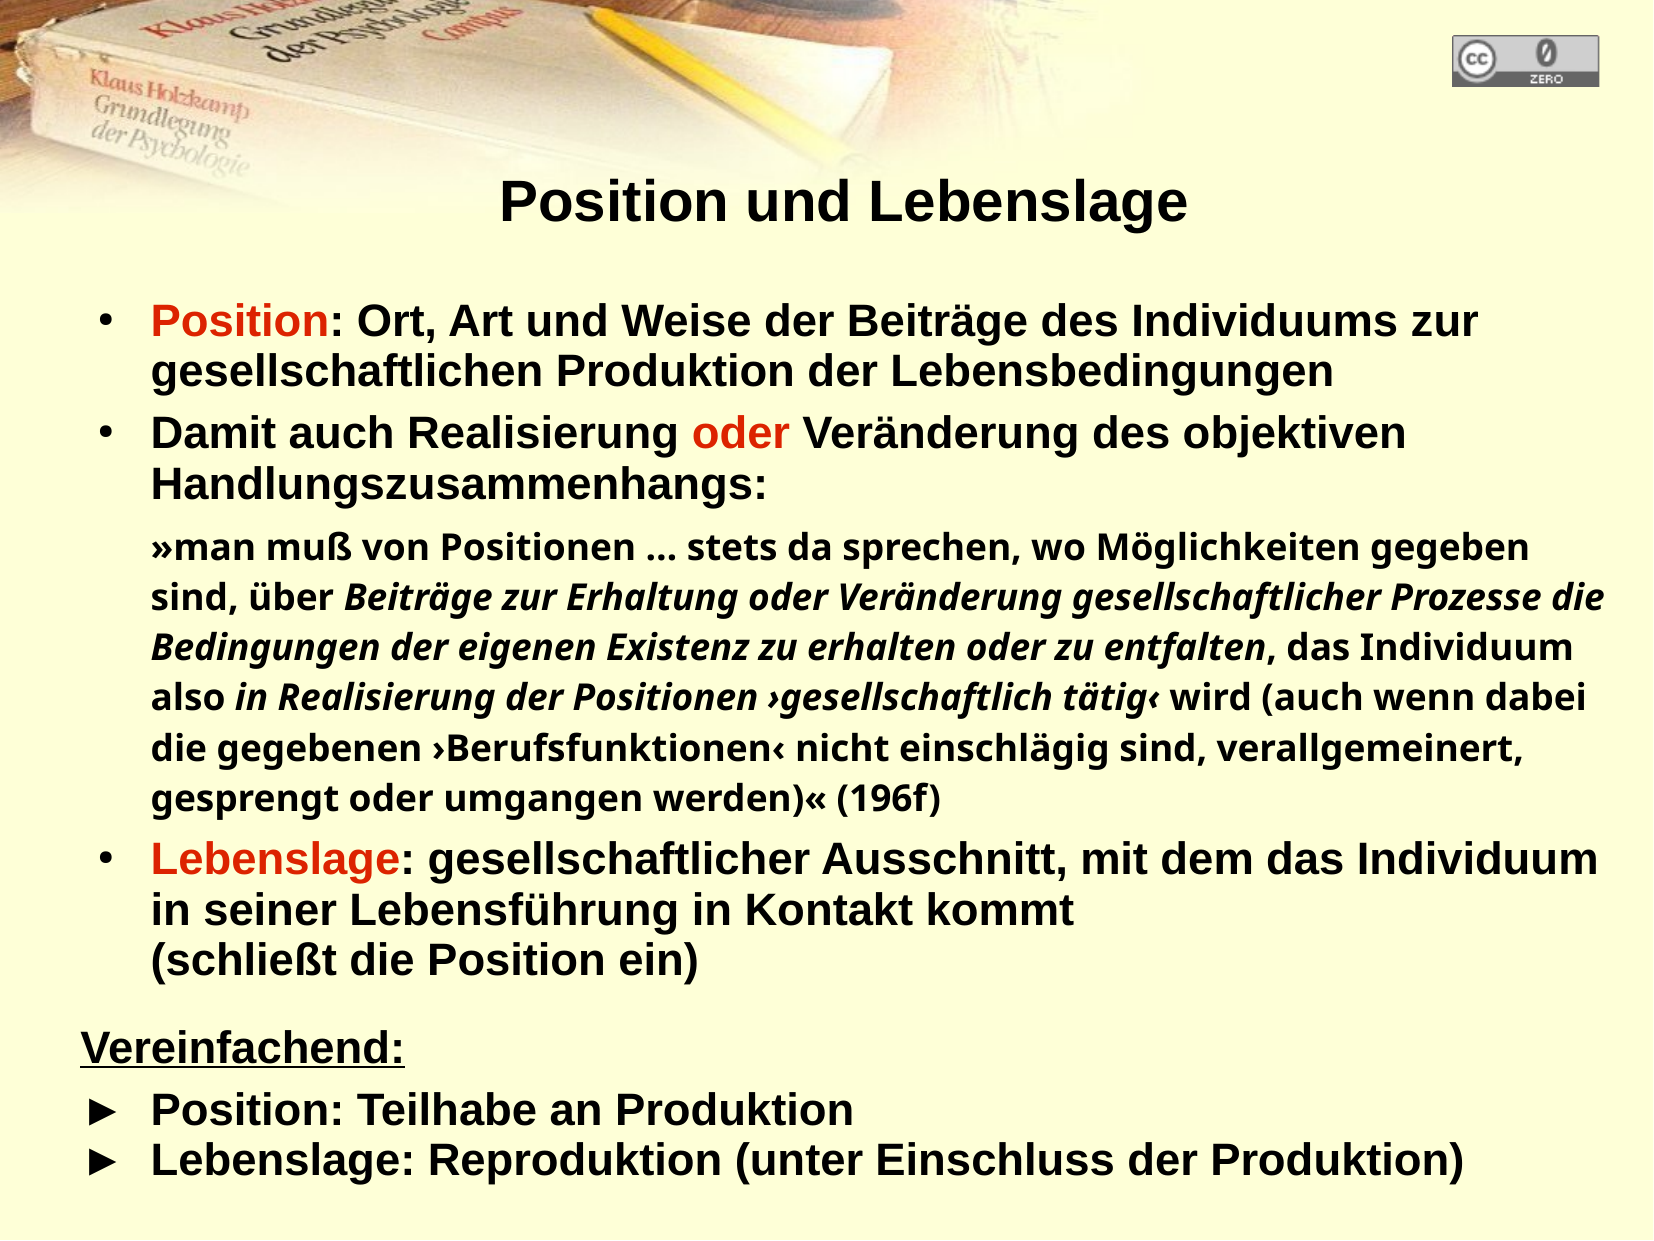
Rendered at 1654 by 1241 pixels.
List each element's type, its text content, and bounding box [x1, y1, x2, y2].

list Position: Ort, Art und Weise der Beiträge des Individuums zur gesellschaftlichen Produktion der Lebensbedingungen Damit auch Realisierung oder Veränderung des objektiven Handlungszusammenhangs: »man muß von Positionen … stets da sprechen, wo Möglichkeiten gegeben sind, über Beiträge zur Erhaltung oder Veränderung gesellschaftlicher Prozesse die Bedingungen der eigenen Existenz zu erhalten oder zu entfalten, das Individuum also in Realisierung der Positionen ›gesellschaftlich tätig‹ wird (auch wenn dabei die gegebenen ›Berufsfunktionen‹ nicht einschlägig sind, verallgemeinert, gesprengt oder umgangen werden)« (196f) Lebenslage: gesellschaftlicher Ausschnitt, mit dem das Individuum in seiner Lebensführung in Kontakt kommt (schließt die Position ein) Vereinfachend: ► Position: Teilhabe an Produktion ► Lebenslage: Reproduktion (unter Einschluss der Produktion) [80, 295, 1607, 1199]
picture [1452, 35, 1600, 87]
title Position und Lebenslage [82, 124, 1607, 278]
picture [0, 0, 1156, 213]
